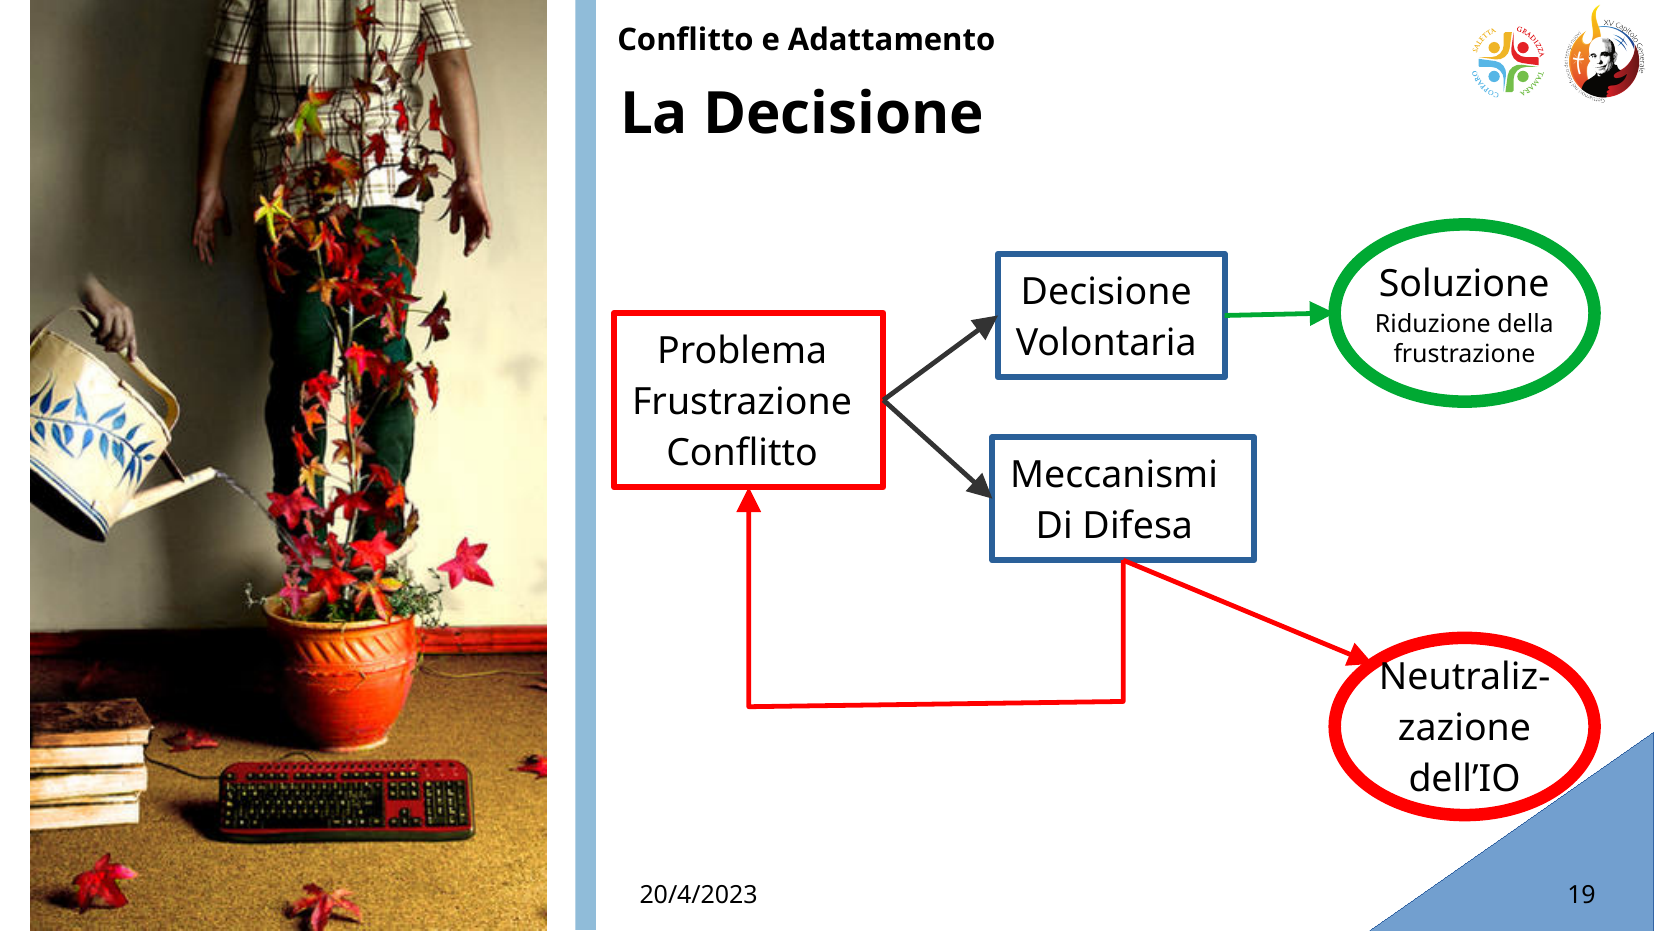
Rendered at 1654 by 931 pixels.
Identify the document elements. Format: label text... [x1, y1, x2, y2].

text_box Neutraliz- zazione dell’IO [1334, 637, 1595, 816]
text_box Decisione Volontaria [998, 253, 1225, 367]
text_box Meccanismi Di Difesa [992, 437, 1255, 550]
picture [30, 0, 547, 931]
text_box Problema Frustrazione Conflitto [614, 312, 884, 472]
picture [1563, 4, 1646, 103]
text_box Soluzione Riduzione della frustrazione [1334, 224, 1595, 402]
title La Decisione [620, 70, 1617, 142]
text_box Conflitto e Adattamento [602, 9, 1335, 63]
